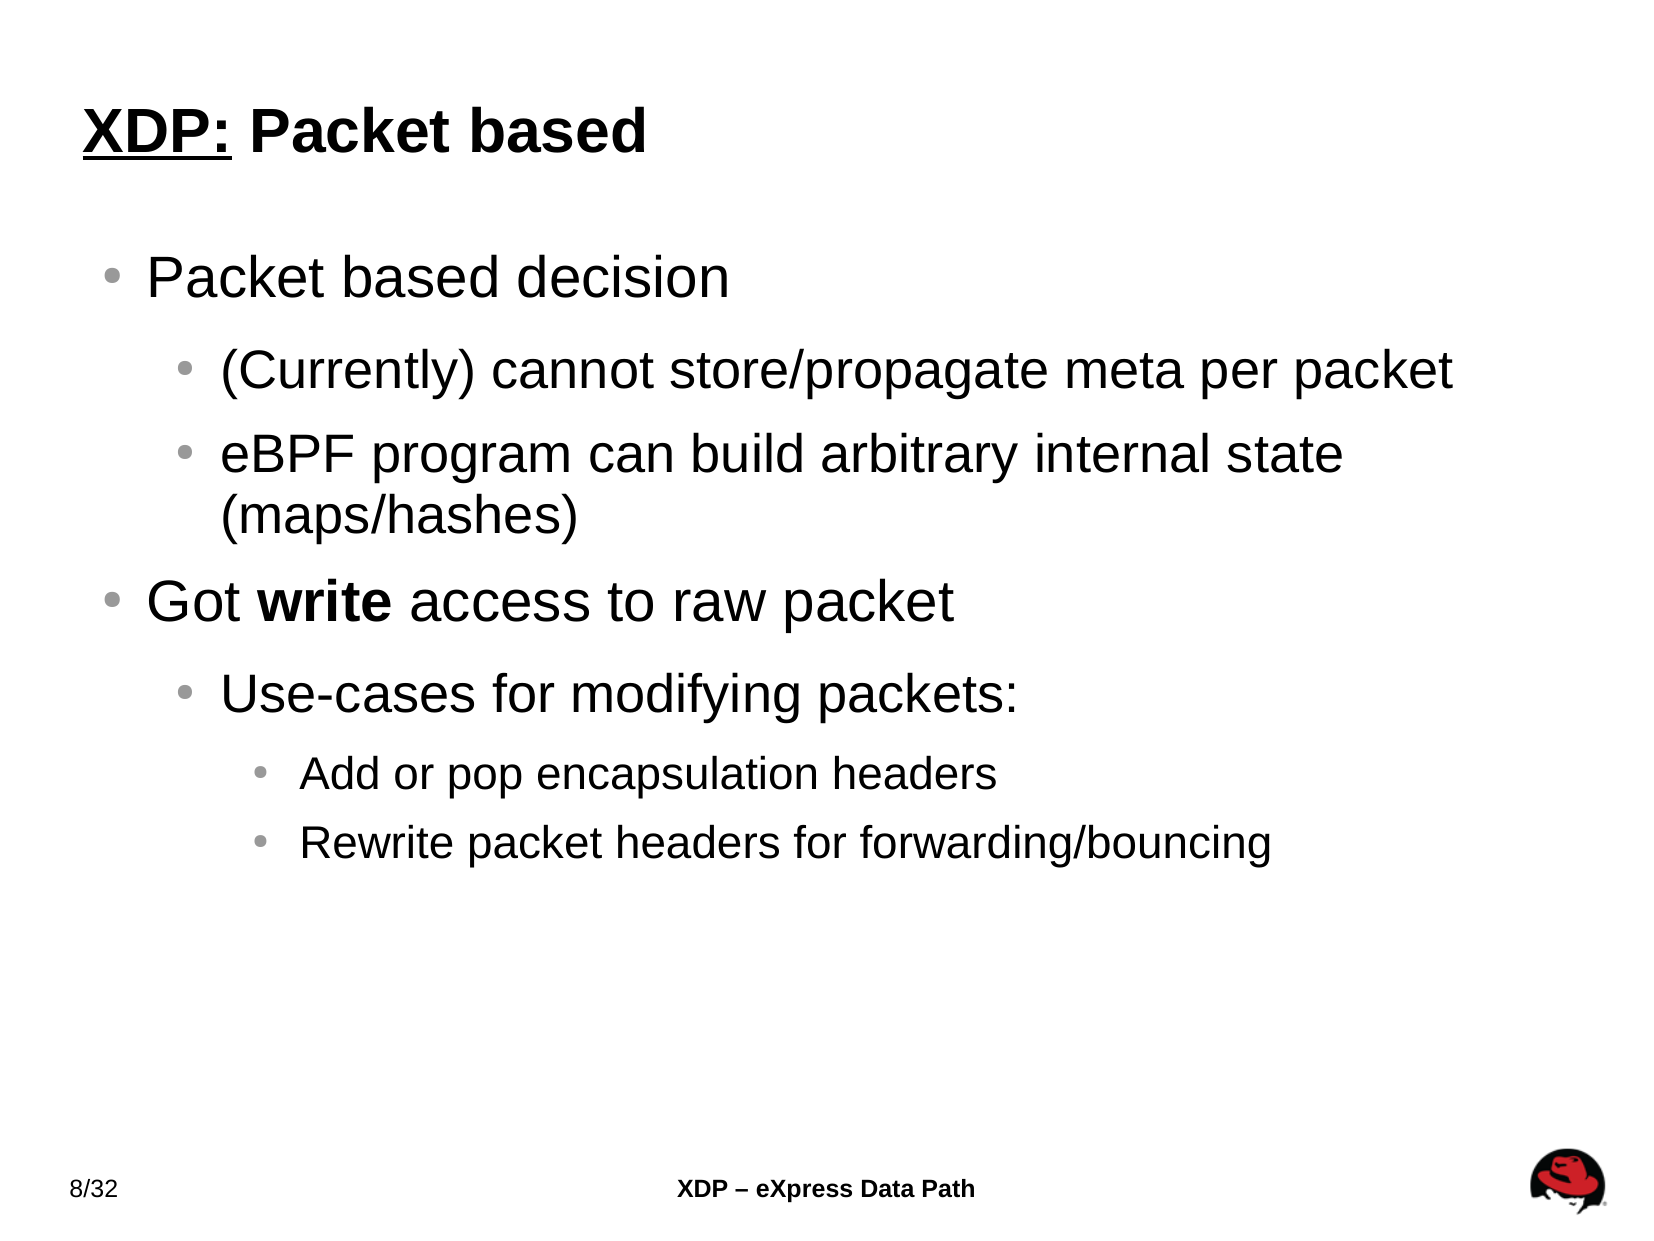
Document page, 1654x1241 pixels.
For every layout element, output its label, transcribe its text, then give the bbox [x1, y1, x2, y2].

picture [1529, 1146, 1613, 1224]
text_box [86, 244, 1576, 1039]
title XDP: Packet based [82, 37, 1571, 226]
